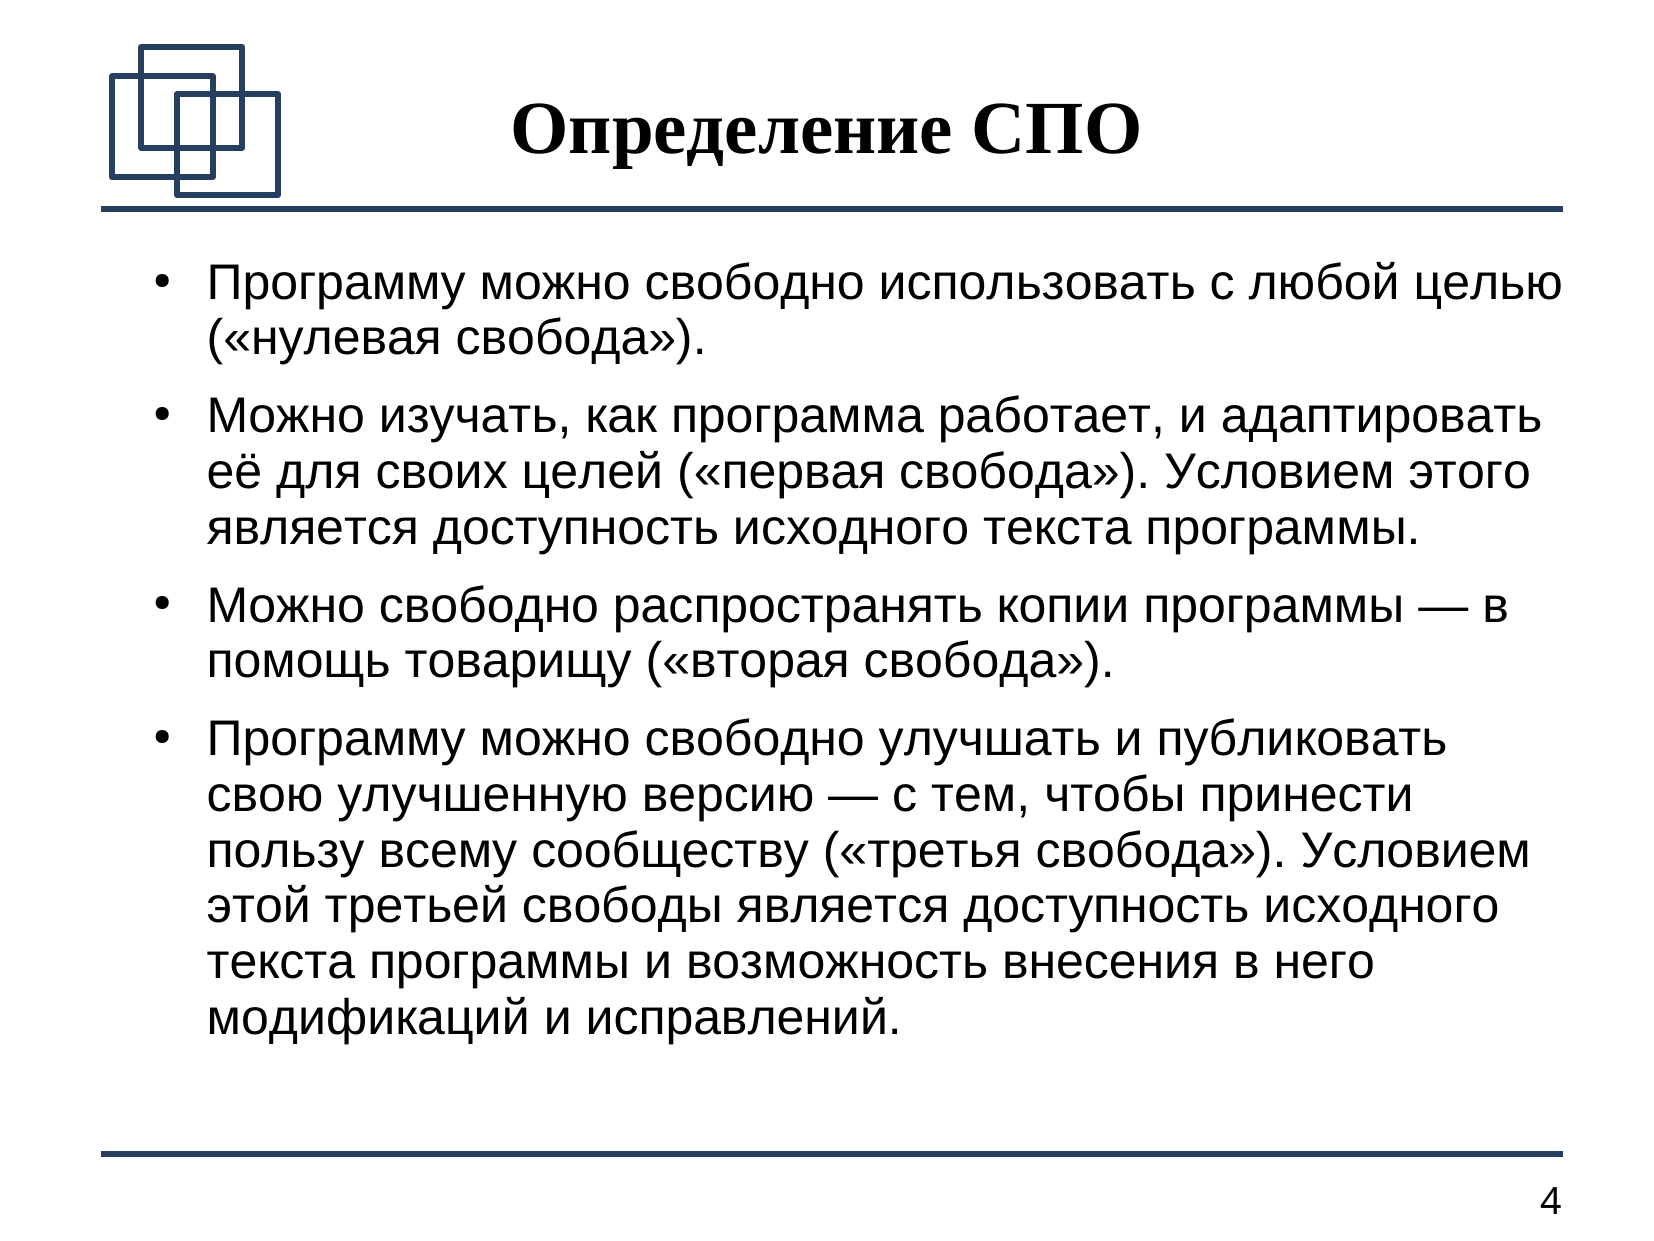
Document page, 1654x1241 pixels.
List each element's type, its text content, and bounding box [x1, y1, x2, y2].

list Программу можно свободно использовать с любой целью («нулевая свобода»). Можно изучать, как программа работает, и адаптировать её для своих целей («первая свобода»). Условием этого является доступность исходного текста программы. Можно свободно распространять копии программы — в помощь товарищу («вторая свобода»). Программу можно свободно улучшать и публиковать свою улучшенную версию — с тем, чтобы принести пользу всему сообществу («третья свобода»). Условием этой третьей свободы является доступность исходного текста программы и возможность внесения в него модификаций и исправлений. [82, 253, 1571, 1111]
title Определение СПО [280, 49, 1374, 207]
